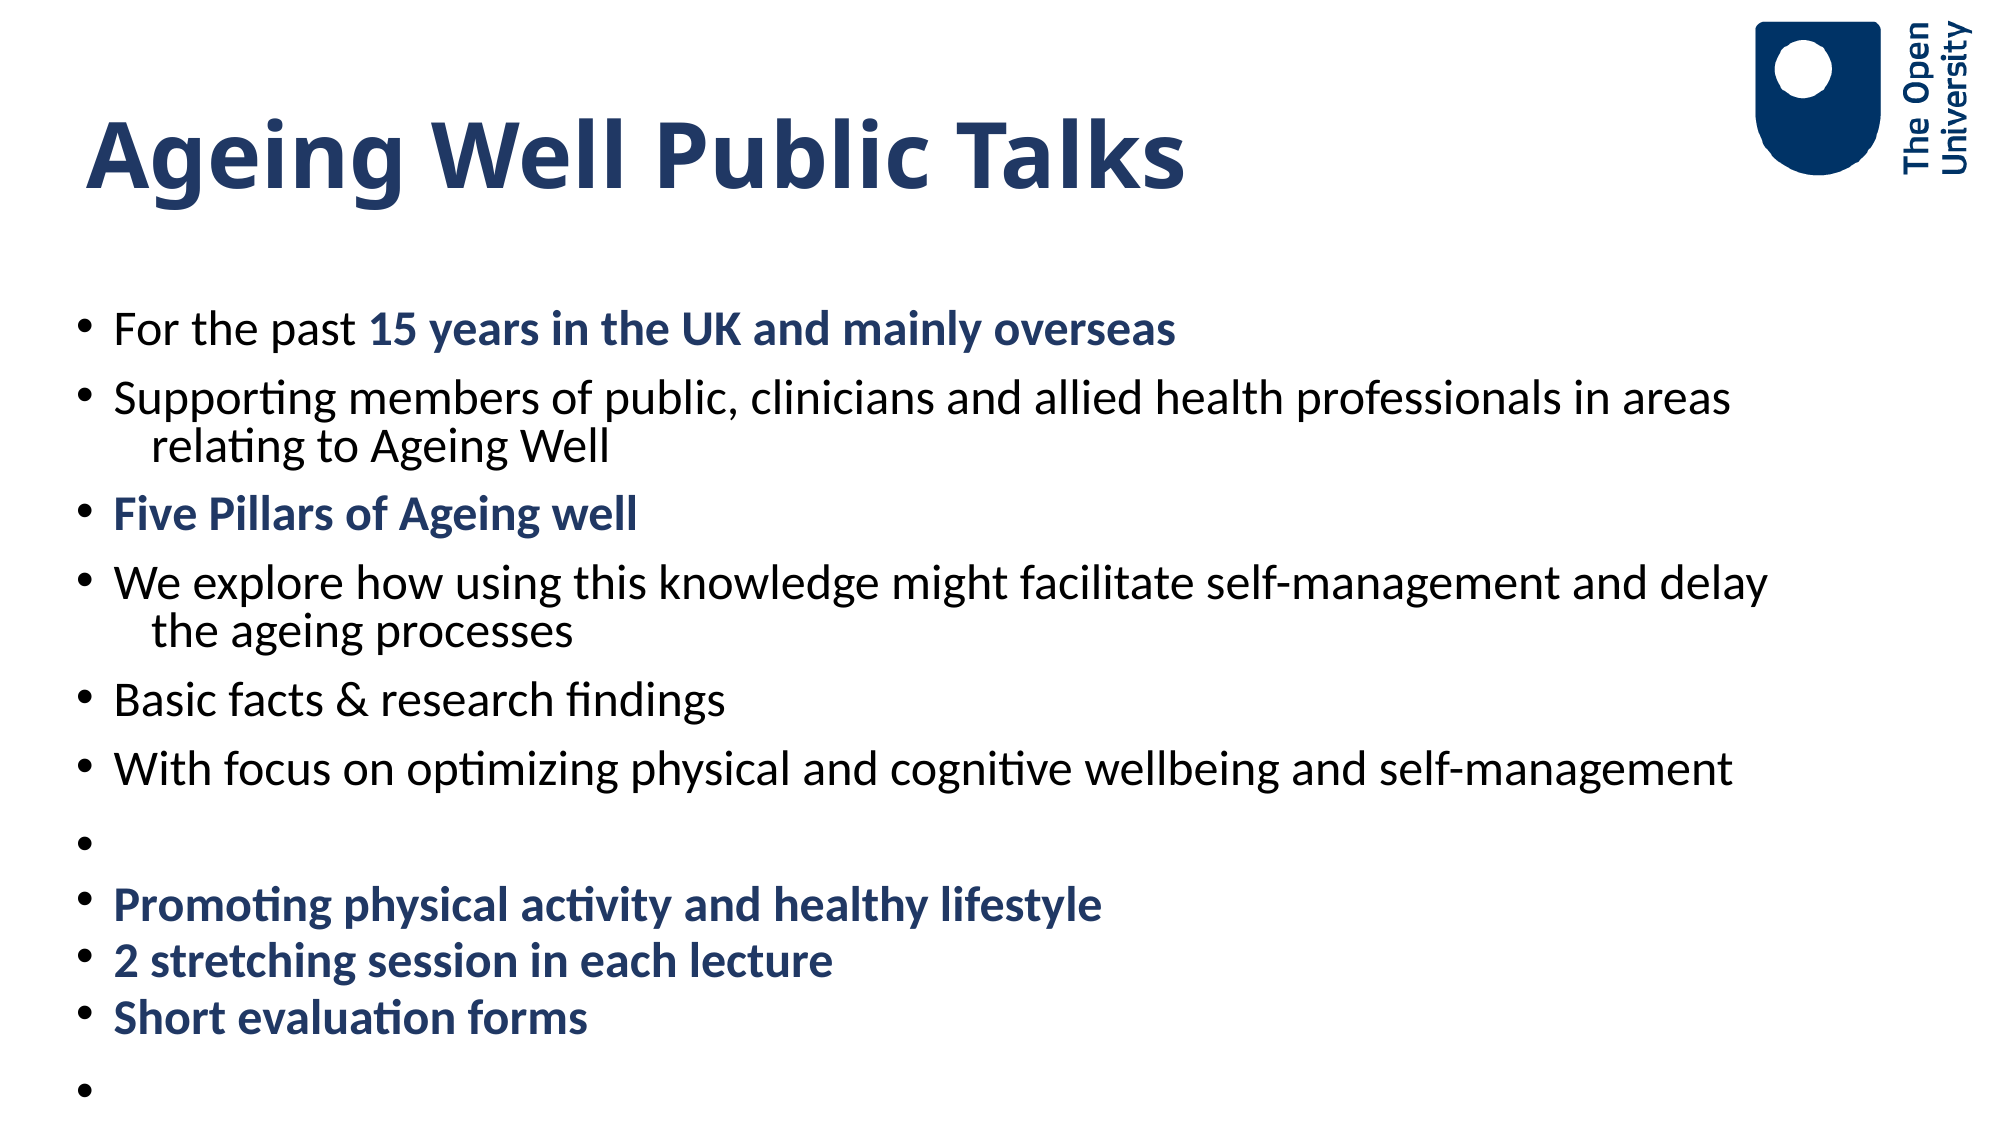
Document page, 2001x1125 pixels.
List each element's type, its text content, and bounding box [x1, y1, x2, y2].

picture [1754, 18, 1973, 177]
title Ageing Well Public Talks [71, 39, 1863, 278]
list For the past 15 years in the UK and mainly overseas Supporting members of public, clinicians and allied health professionals in areas relating to Ageing Well Five Pillars of Ageing well We explore how using this knowledge might facilitate self-management and delay the ageing processes Basic facts & research findings With focus on optimizing physical and cognitive wellbeing and self-management Promoting physical activity and healthy lifestyle 2 stretching session in each lecture Short evaluation forms [61, 299, 1863, 1086]
